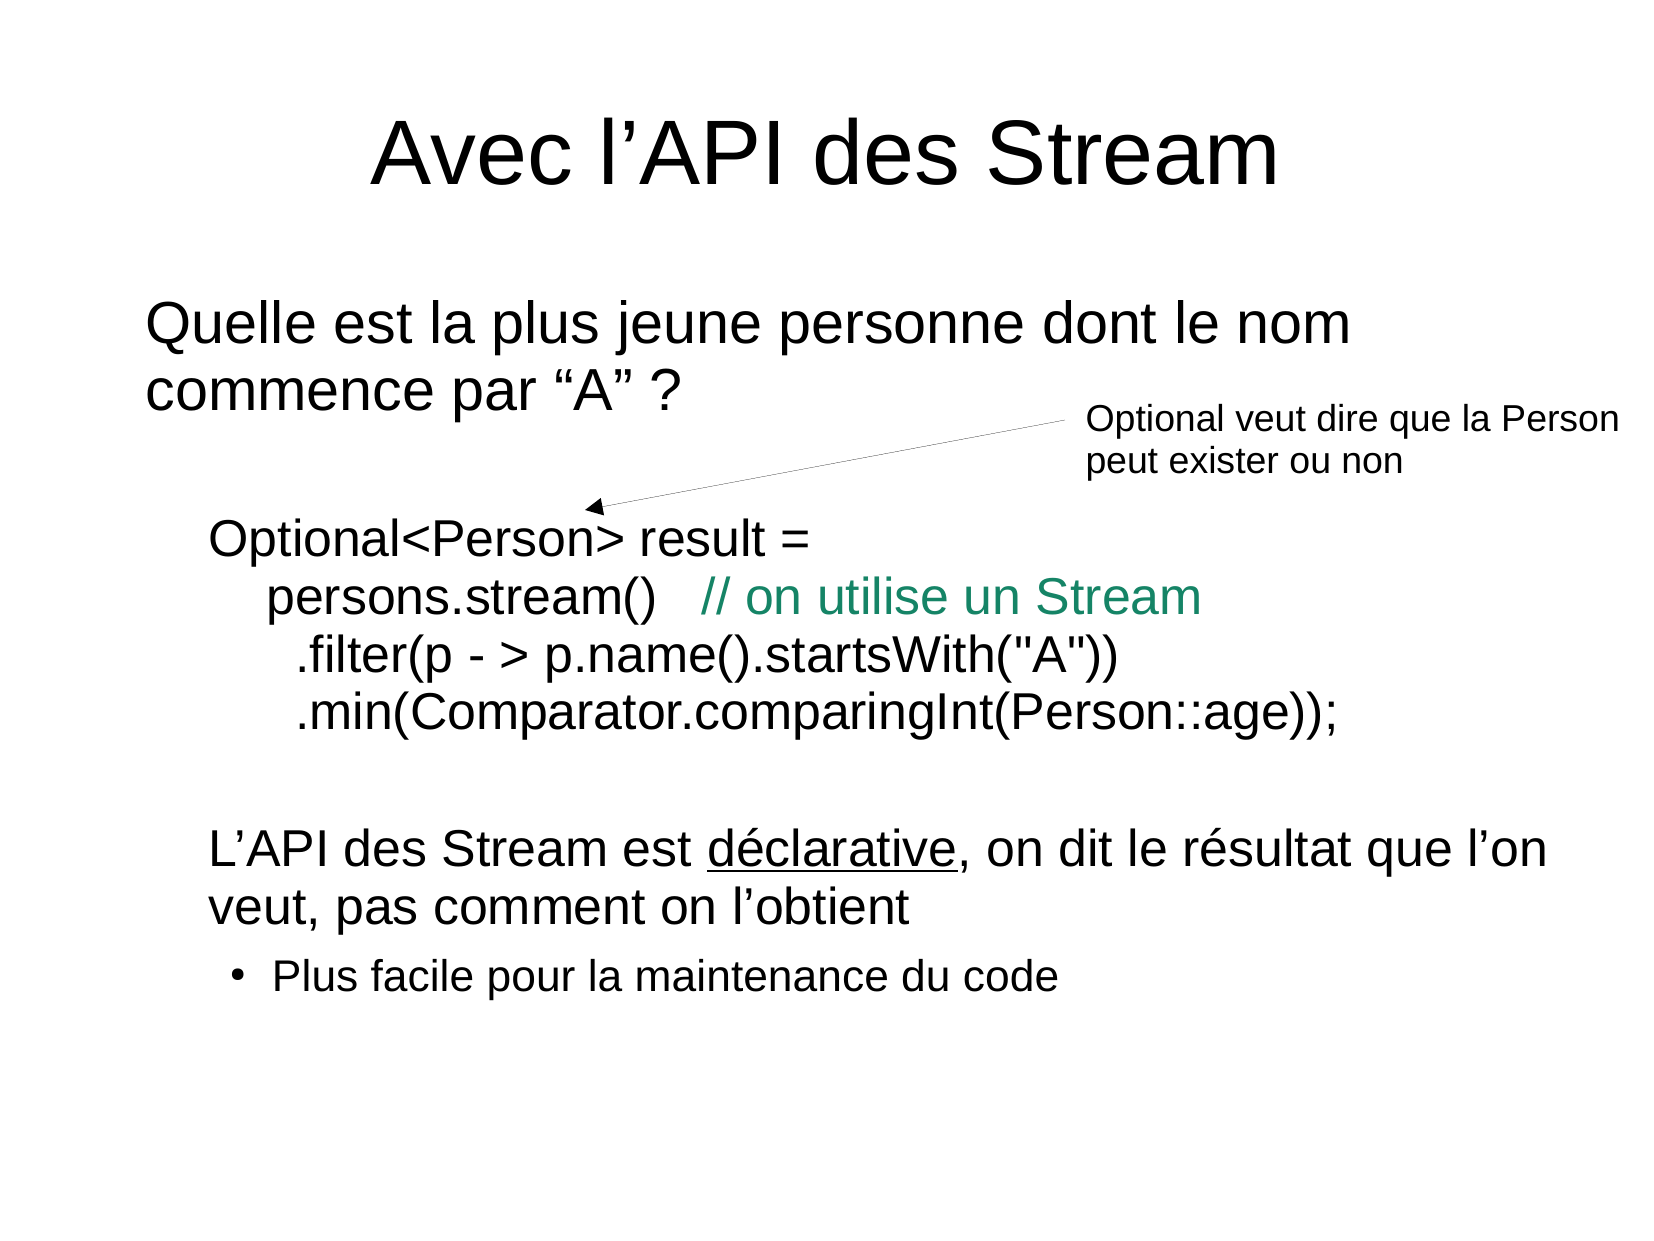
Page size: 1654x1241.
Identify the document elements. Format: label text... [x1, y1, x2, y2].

text_box Optional veut dire que la Person peut exister ou non [1070, 390, 1636, 489]
list Quelle est la plus jeune personne dont le nom commence par “A” ? Optional<Person> result = persons.stream() // on utilise un Stream .filter(p - > p.name().startsWith("A")) .min(Comparator.comparingInt(Person::age)); L’API des Stream est déclarative, on dit le résultat que l’on veut, pas comment on l’obtient Plus facile pour la maintenance du code [82, 290, 1571, 1010]
title Avec l’API des Stream [82, 49, 1571, 257]
